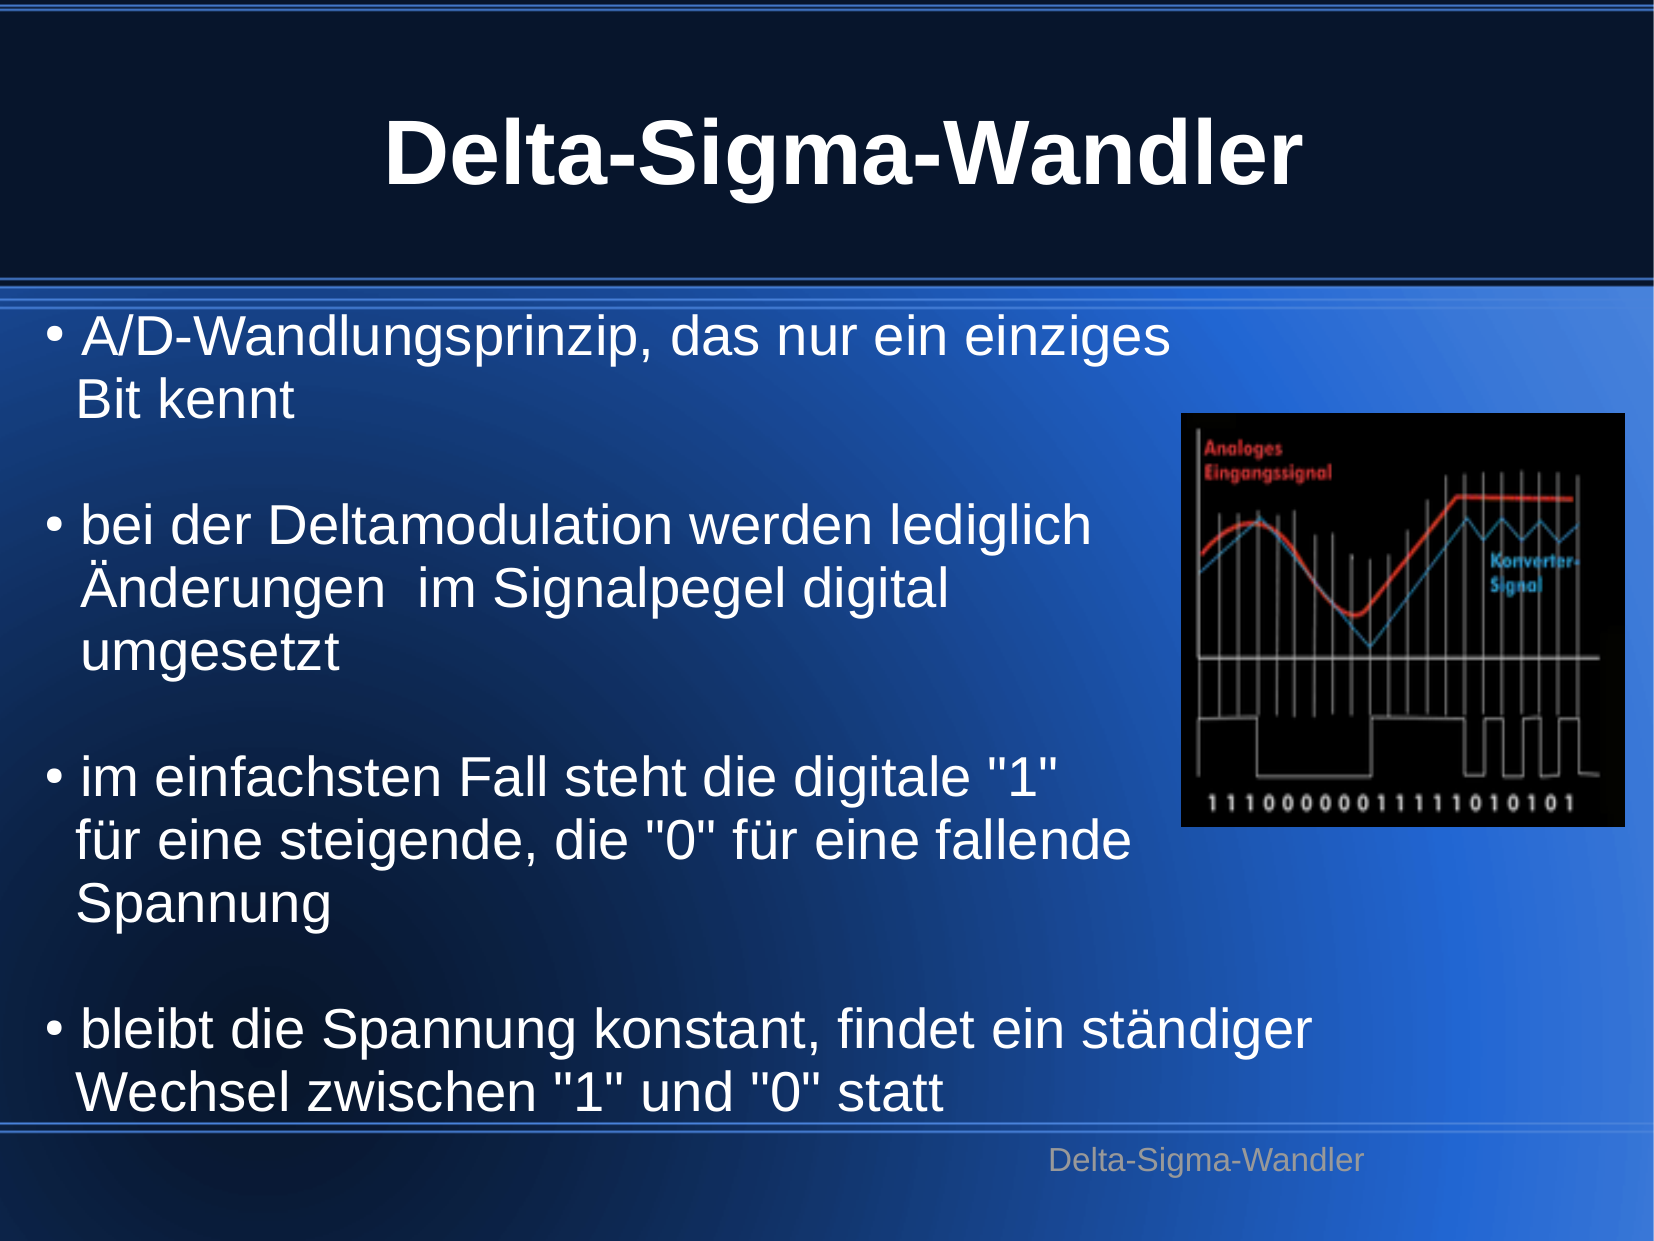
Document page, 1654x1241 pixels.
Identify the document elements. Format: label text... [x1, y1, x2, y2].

title Delta-Sigma-Wandler [82, 49, 1571, 257]
text_box Delta-Sigma-Wandler [1033, 1133, 1447, 1186]
picture [0, 0, 1654, 1241]
text_box A/D-Wandlungsprinzip, das nur ein einziges Bit kennt bei der Deltamodulation werden lediglich Änderungen im Signalpegel digital umgesetzt im einfachsten Fall steht die digitale "1" für eine steigende, die "0" für eine fallende Spannung bleibt die Spannung konstant, findet ein ständiger Wechsel zwischen "1" und "0" statt [29, 295, 1329, 1129]
